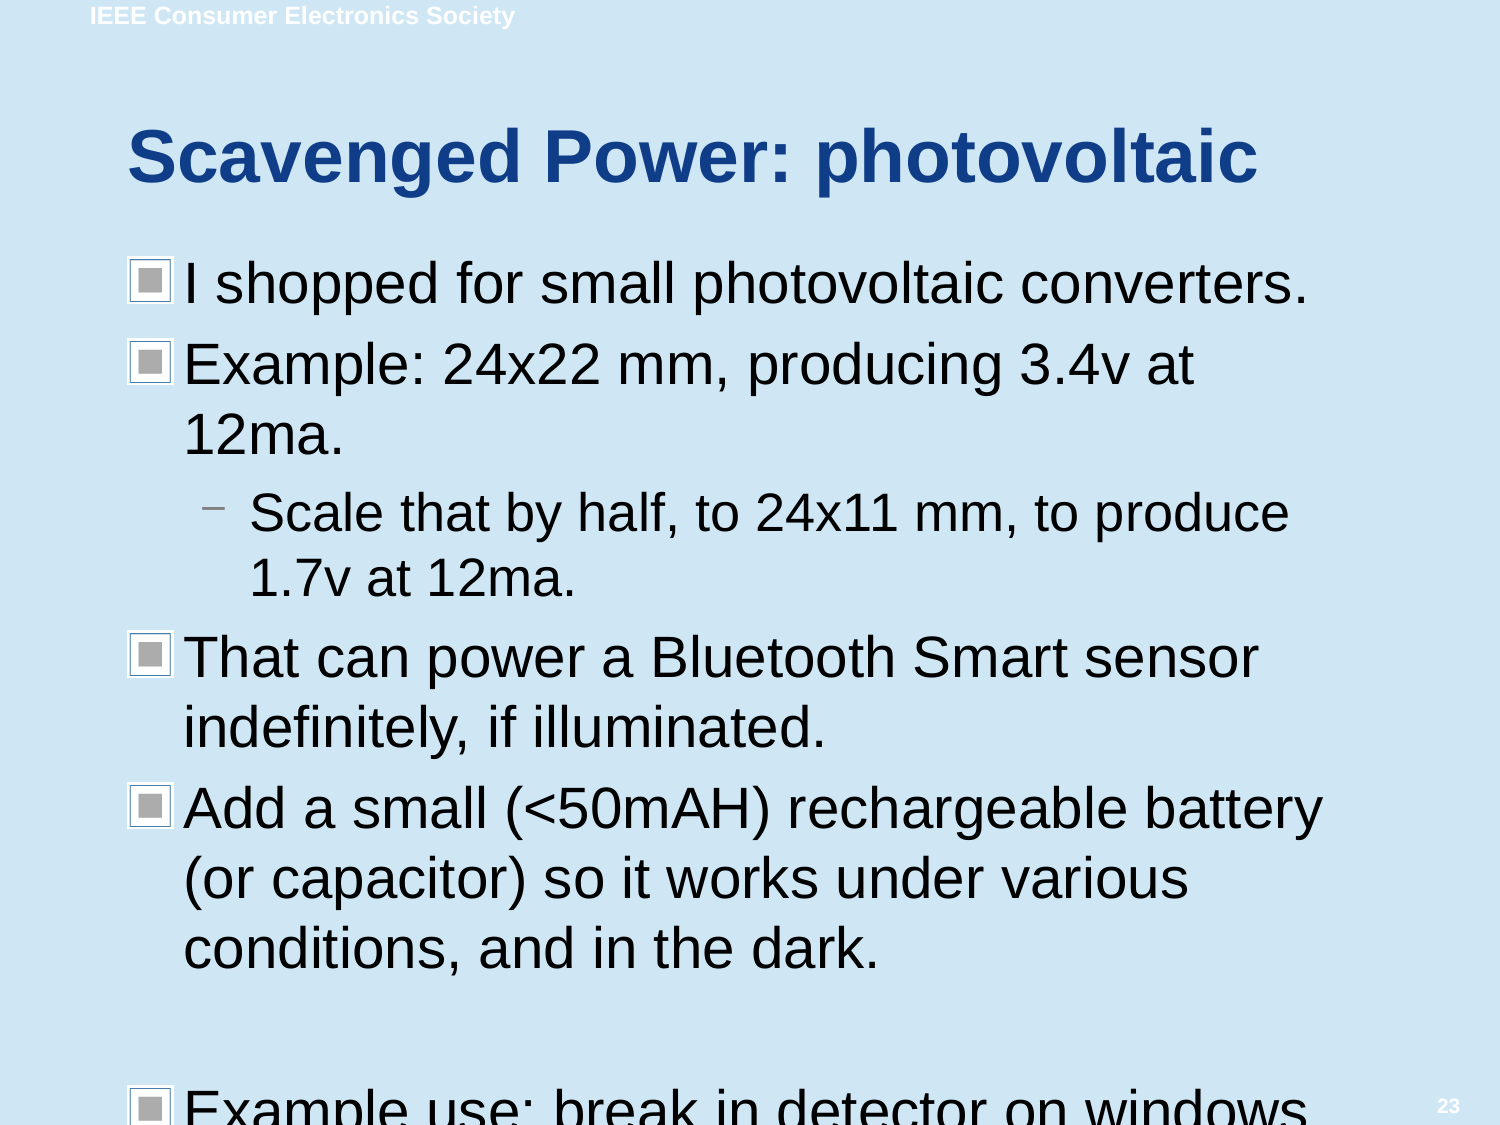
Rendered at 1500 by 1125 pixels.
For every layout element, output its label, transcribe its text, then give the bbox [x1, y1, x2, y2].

title Scavenged Power: photovoltaic [112, 99, 1388, 213]
picture [127, 1085, 174, 1125]
list I shopped for small photovoltaic converters. Example: 24x22 mm, producing 3.4v at 12ma. Scale that by half, to 24x11 mm, to produce 1.7v at 12ma. That can power a Bluetooth Smart sensor indefinitely, if illuminated. Add a small (<50mAH) rechargeable battery (or capacitor) so it works under various conditions, and in the dark. Example use: break in detector on windows Example use: indoor location, with GPS coordinates [112, 237, 1388, 1000]
